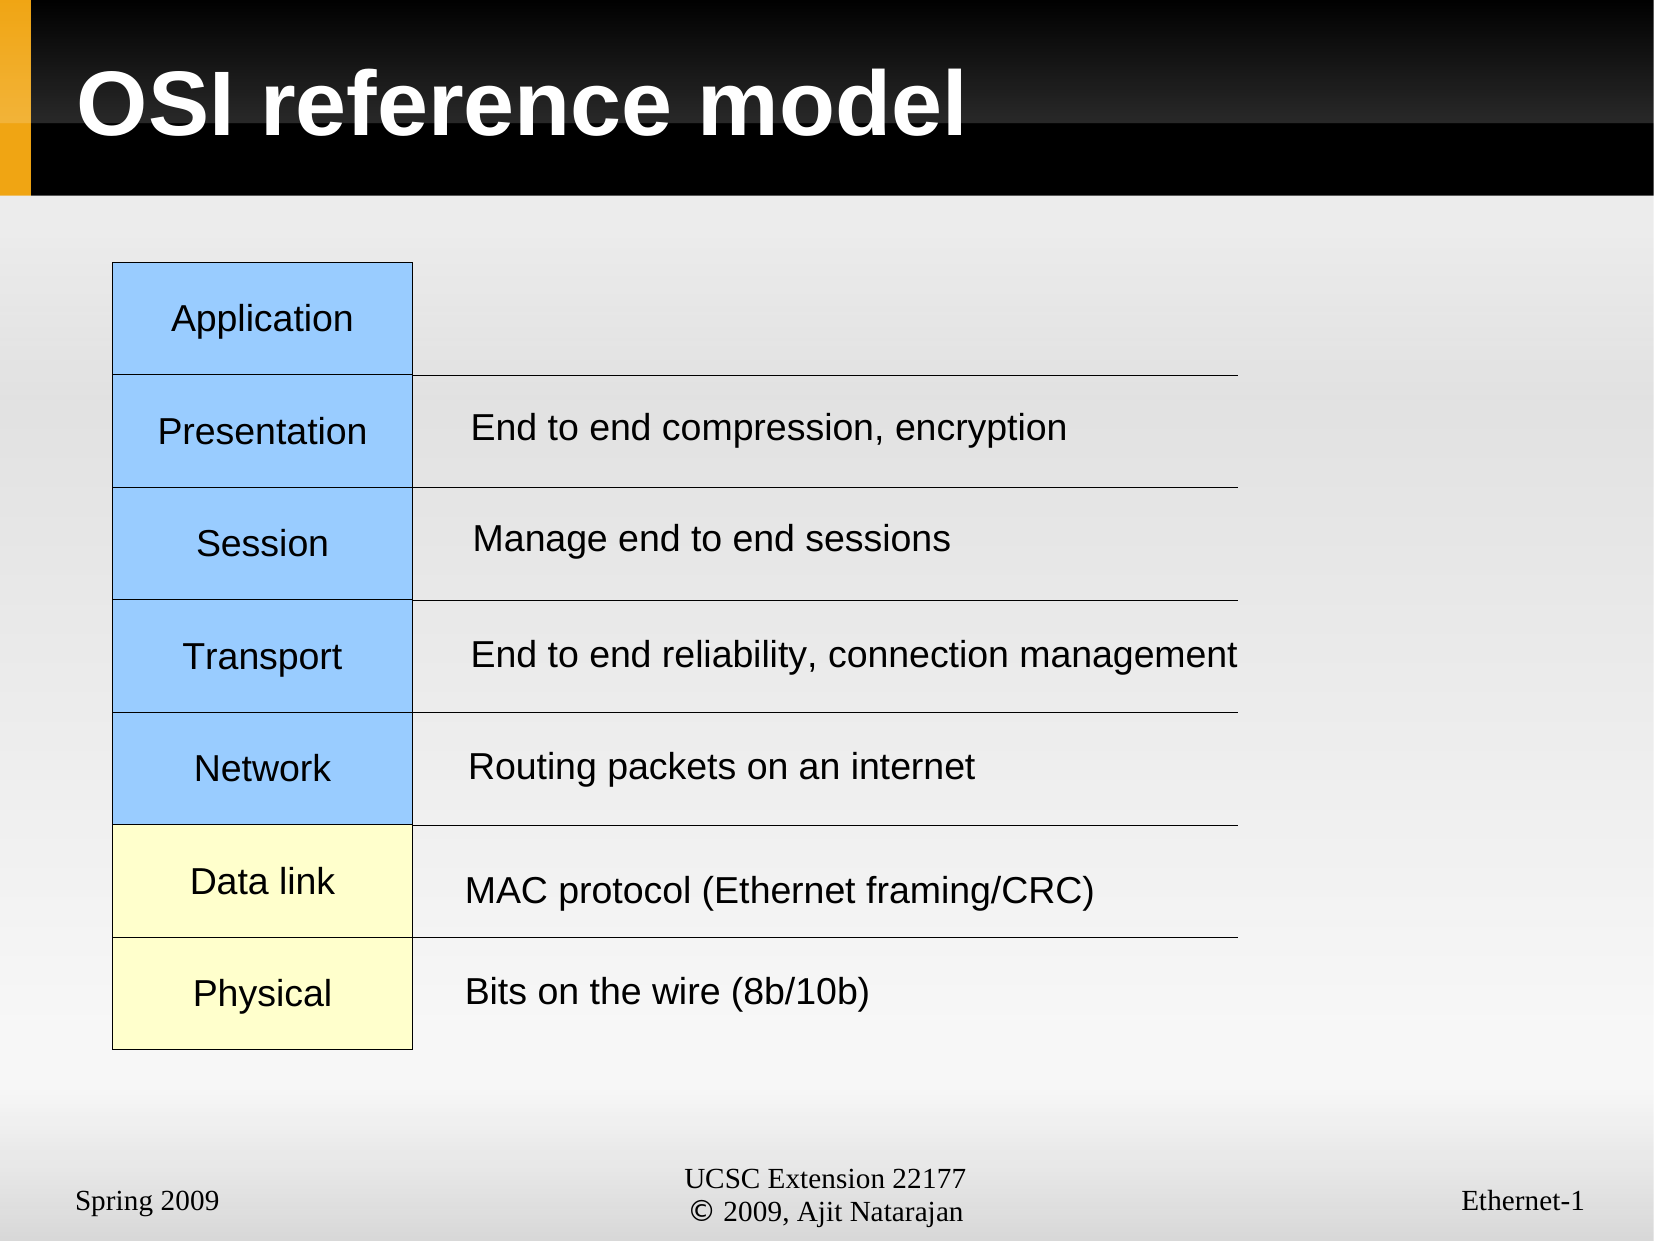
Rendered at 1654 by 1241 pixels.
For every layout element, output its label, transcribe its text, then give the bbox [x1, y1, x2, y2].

text_box Application [112, 262, 413, 374]
text_box Physical [112, 937, 413, 1050]
text_box Manage end to end sessions [457, 509, 966, 571]
text_box End to end reliability, connection management [455, 625, 1253, 687]
text_box End to end compression, encryption [455, 399, 1083, 461]
text_box MAC protocol (Ethernet framing/CRC) [450, 862, 1111, 924]
text_box Transport [112, 599, 413, 712]
text_box Bits on the wire (8b/10b) [450, 963, 886, 1039]
text_box Data link [112, 824, 413, 937]
title OSI reference model [76, 0, 1565, 208]
picture [0, 0, 1654, 1241]
text_box Presentation [112, 374, 413, 487]
text_box Network [112, 712, 413, 824]
text_box Session [112, 487, 413, 599]
text_box Routing packets on an internet [453, 738, 991, 800]
